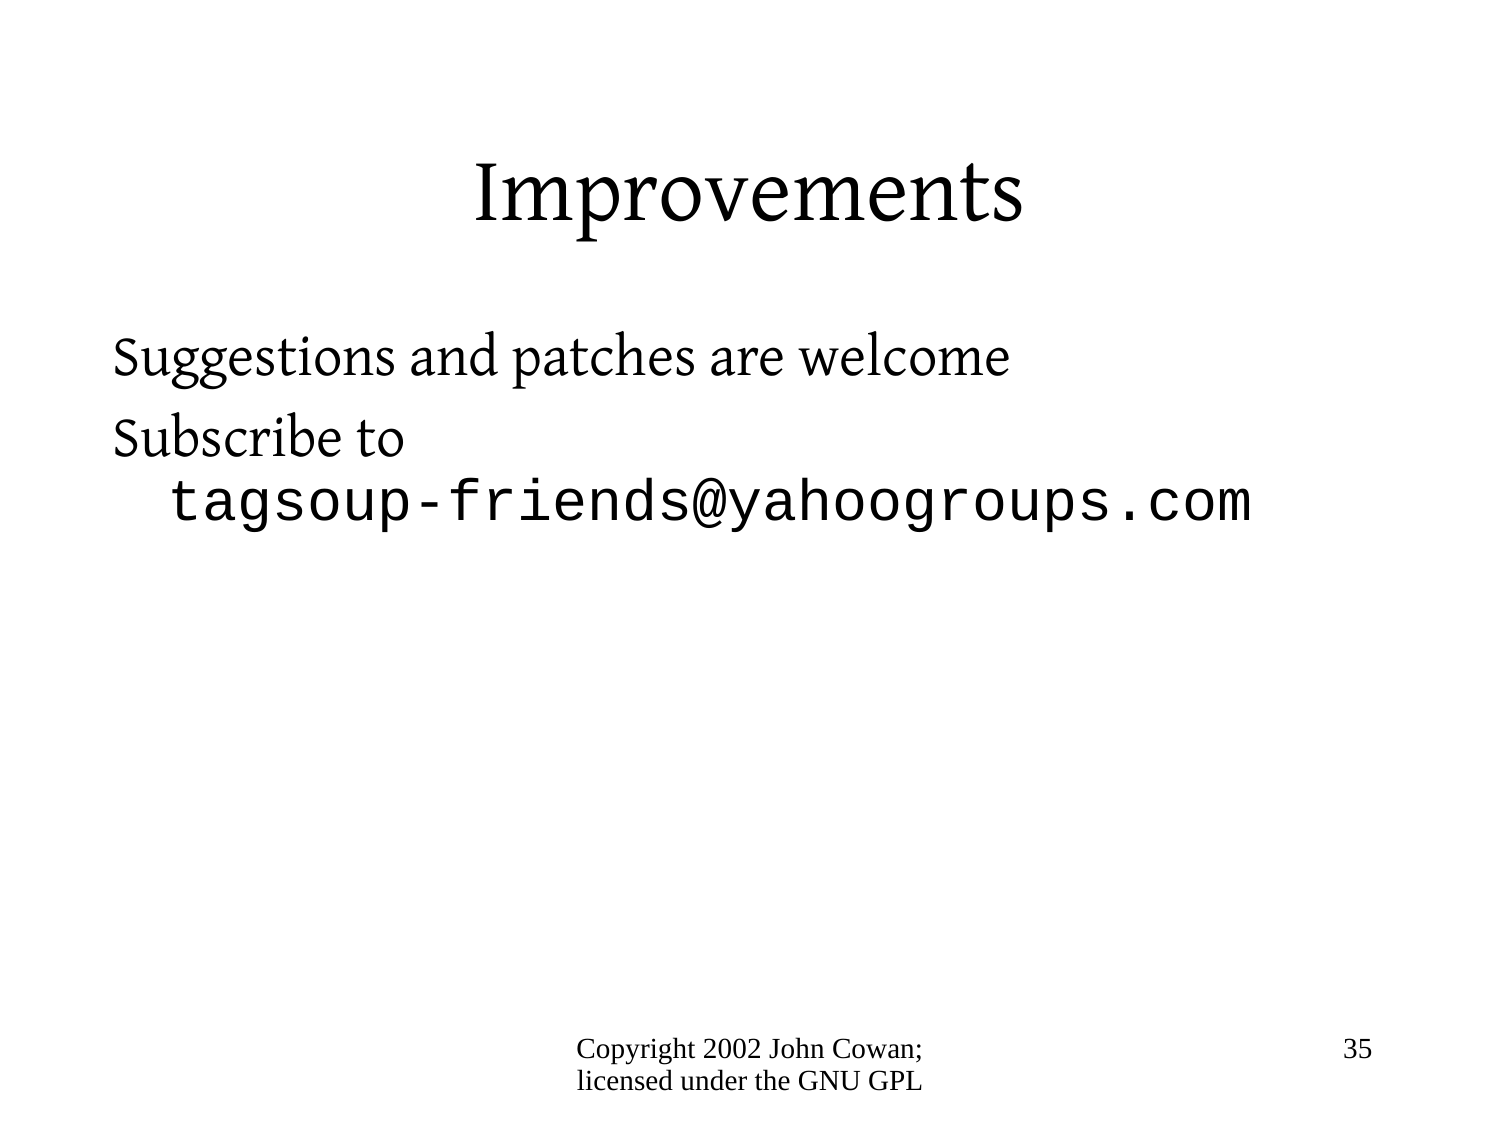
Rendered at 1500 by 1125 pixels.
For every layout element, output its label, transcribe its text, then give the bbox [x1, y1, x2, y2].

title Improvements [112, 99, 1388, 288]
text_box 35 [1074, 1025, 1388, 1074]
list Suggestions and patches are welcome Subscribe to tagsoup-friends@yahoogroups.com [112, 324, 1388, 876]
text_box Copyright 2002 John Cowan; licensed under the GNU GPL [512, 1025, 988, 1107]
